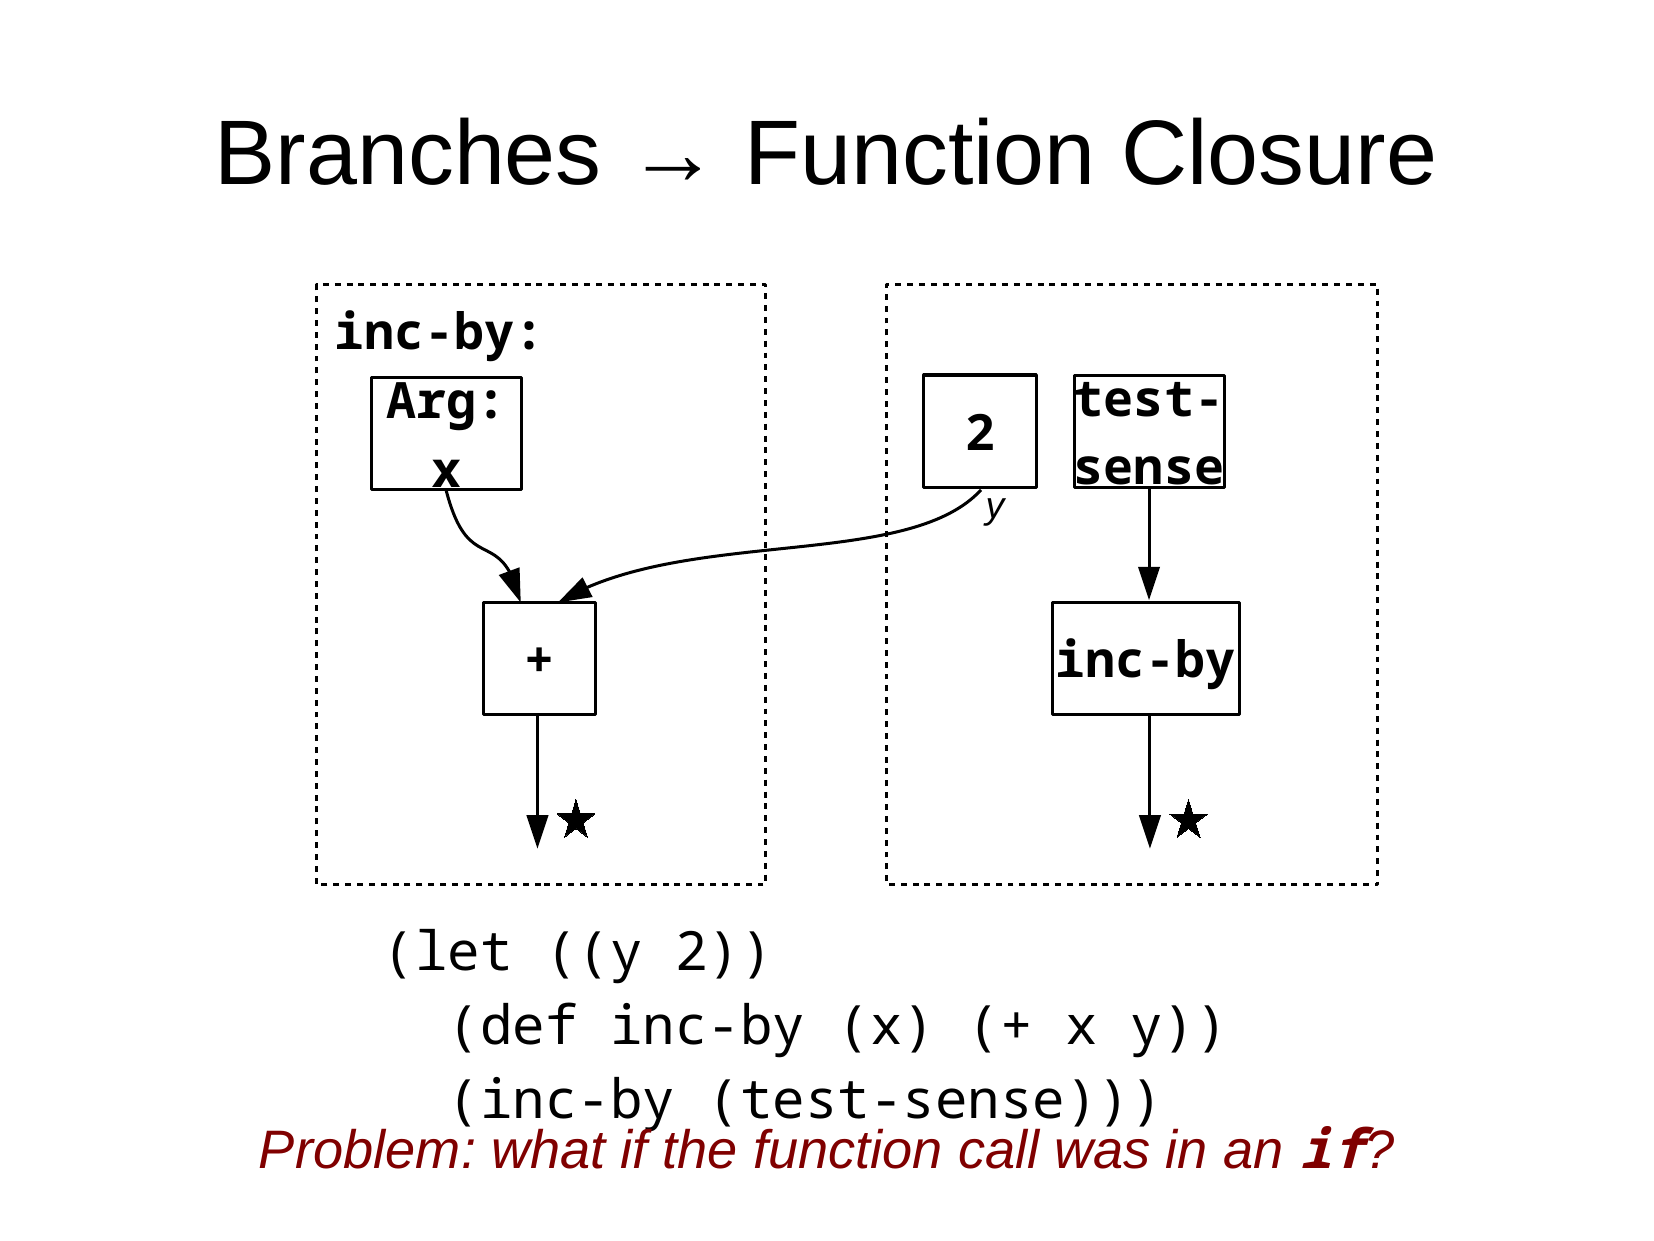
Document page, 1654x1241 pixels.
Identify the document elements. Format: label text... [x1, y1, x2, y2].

text_box test- sense [1074, 375, 1225, 488]
text_box inc-by [1052, 602, 1240, 715]
text_box 2 [923, 375, 1037, 488]
title Branches → Function Closure [82, 49, 1571, 257]
text_box + [483, 602, 596, 715]
text_box (let ((y 2)) (def inc-by (x) (+ x y)) (inc-by (test-sense))) [382, 912, 1271, 1075]
text_box inc-by: [316, 288, 563, 354]
list Problem: what if the function call was in an if? [82, 1110, 1571, 1181]
text_box [1169, 799, 1208, 838]
text_box [557, 799, 595, 838]
text_box Arg: x [371, 377, 522, 490]
text_box y [970, 477, 1009, 535]
